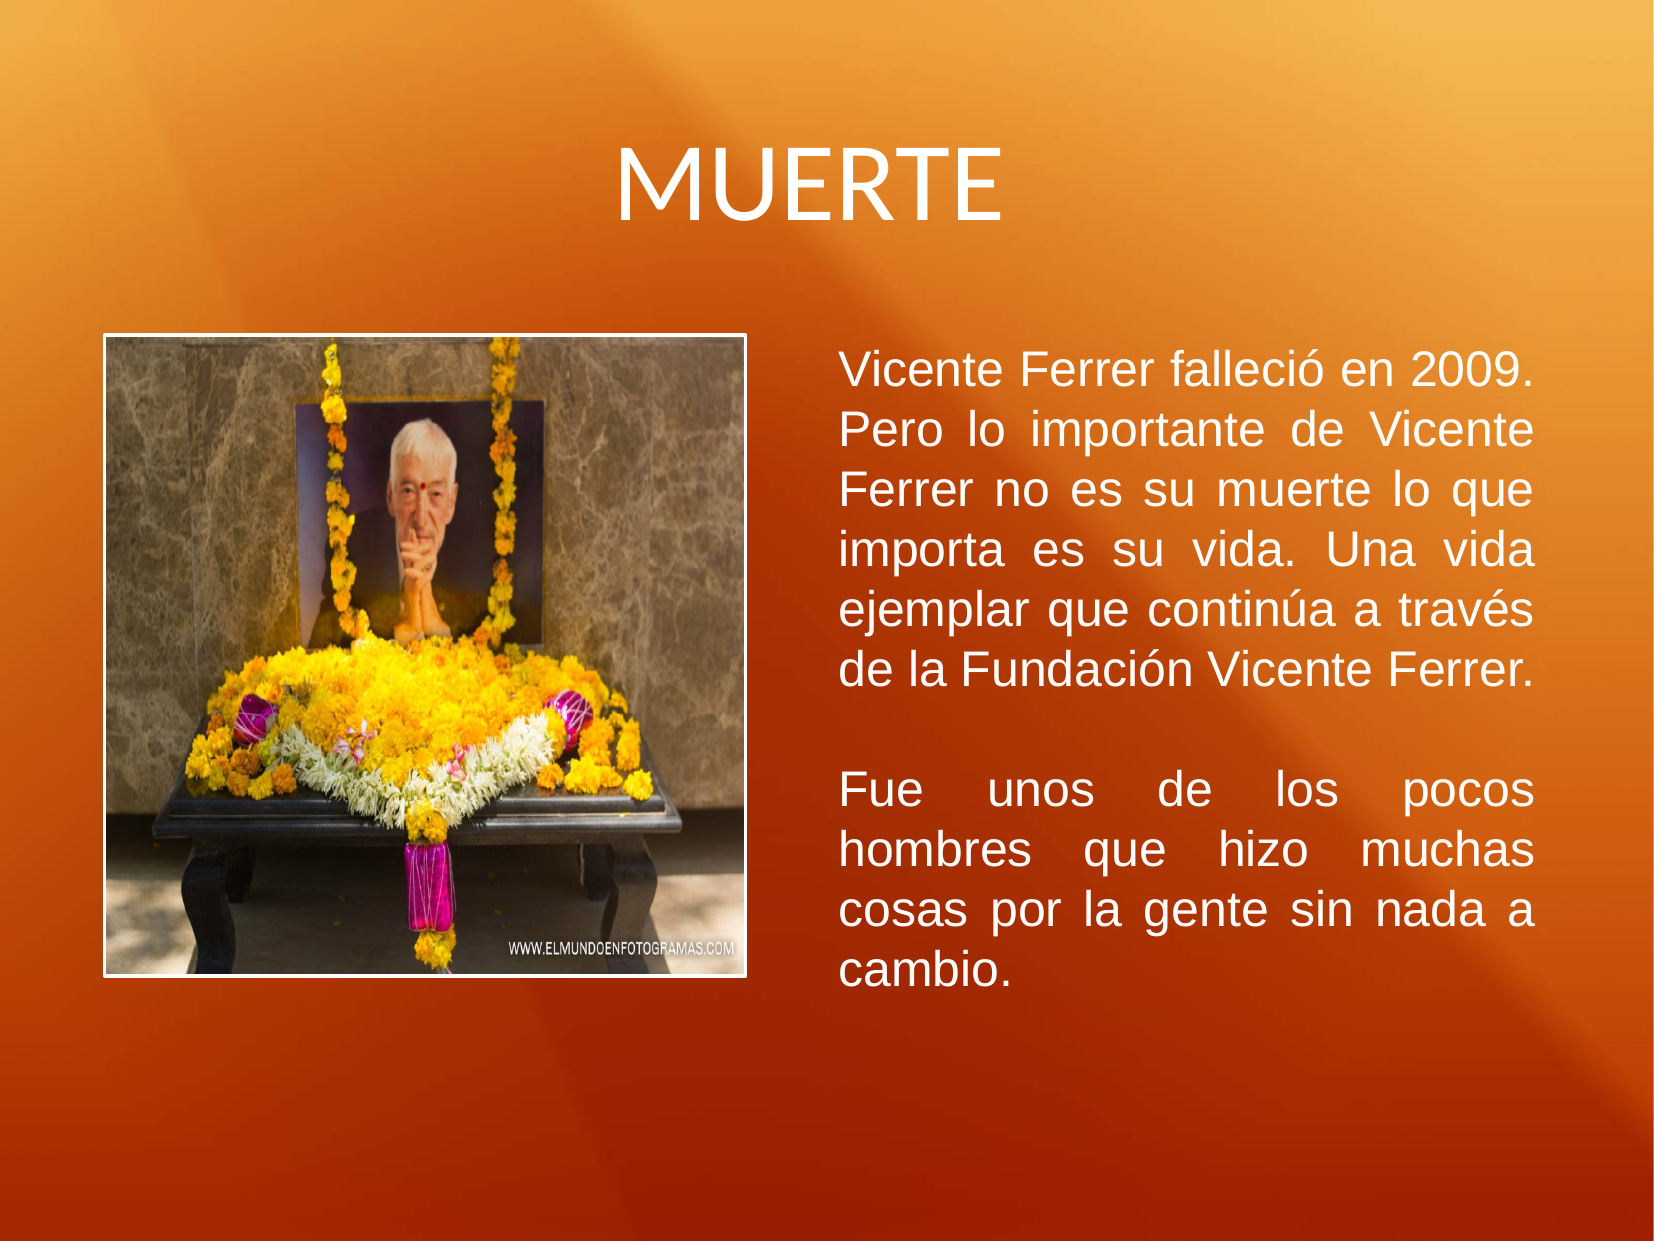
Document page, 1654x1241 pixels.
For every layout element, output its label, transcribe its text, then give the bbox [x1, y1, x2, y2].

picture [106, 336, 745, 975]
title Vicente Ferrer falleció en 2009. Pero lo importante de Vicente Ferrer no es su muerte lo que importa es su vida. Una vida ejemplar que continúa a través de la Fundación Vicente Ferrer. Fue unos de los pocos hombres que hizo muchas cosas por la gente sin nada a cambio. [838, 336, 1536, 951]
text_box MUERTE [318, 100, 1300, 252]
